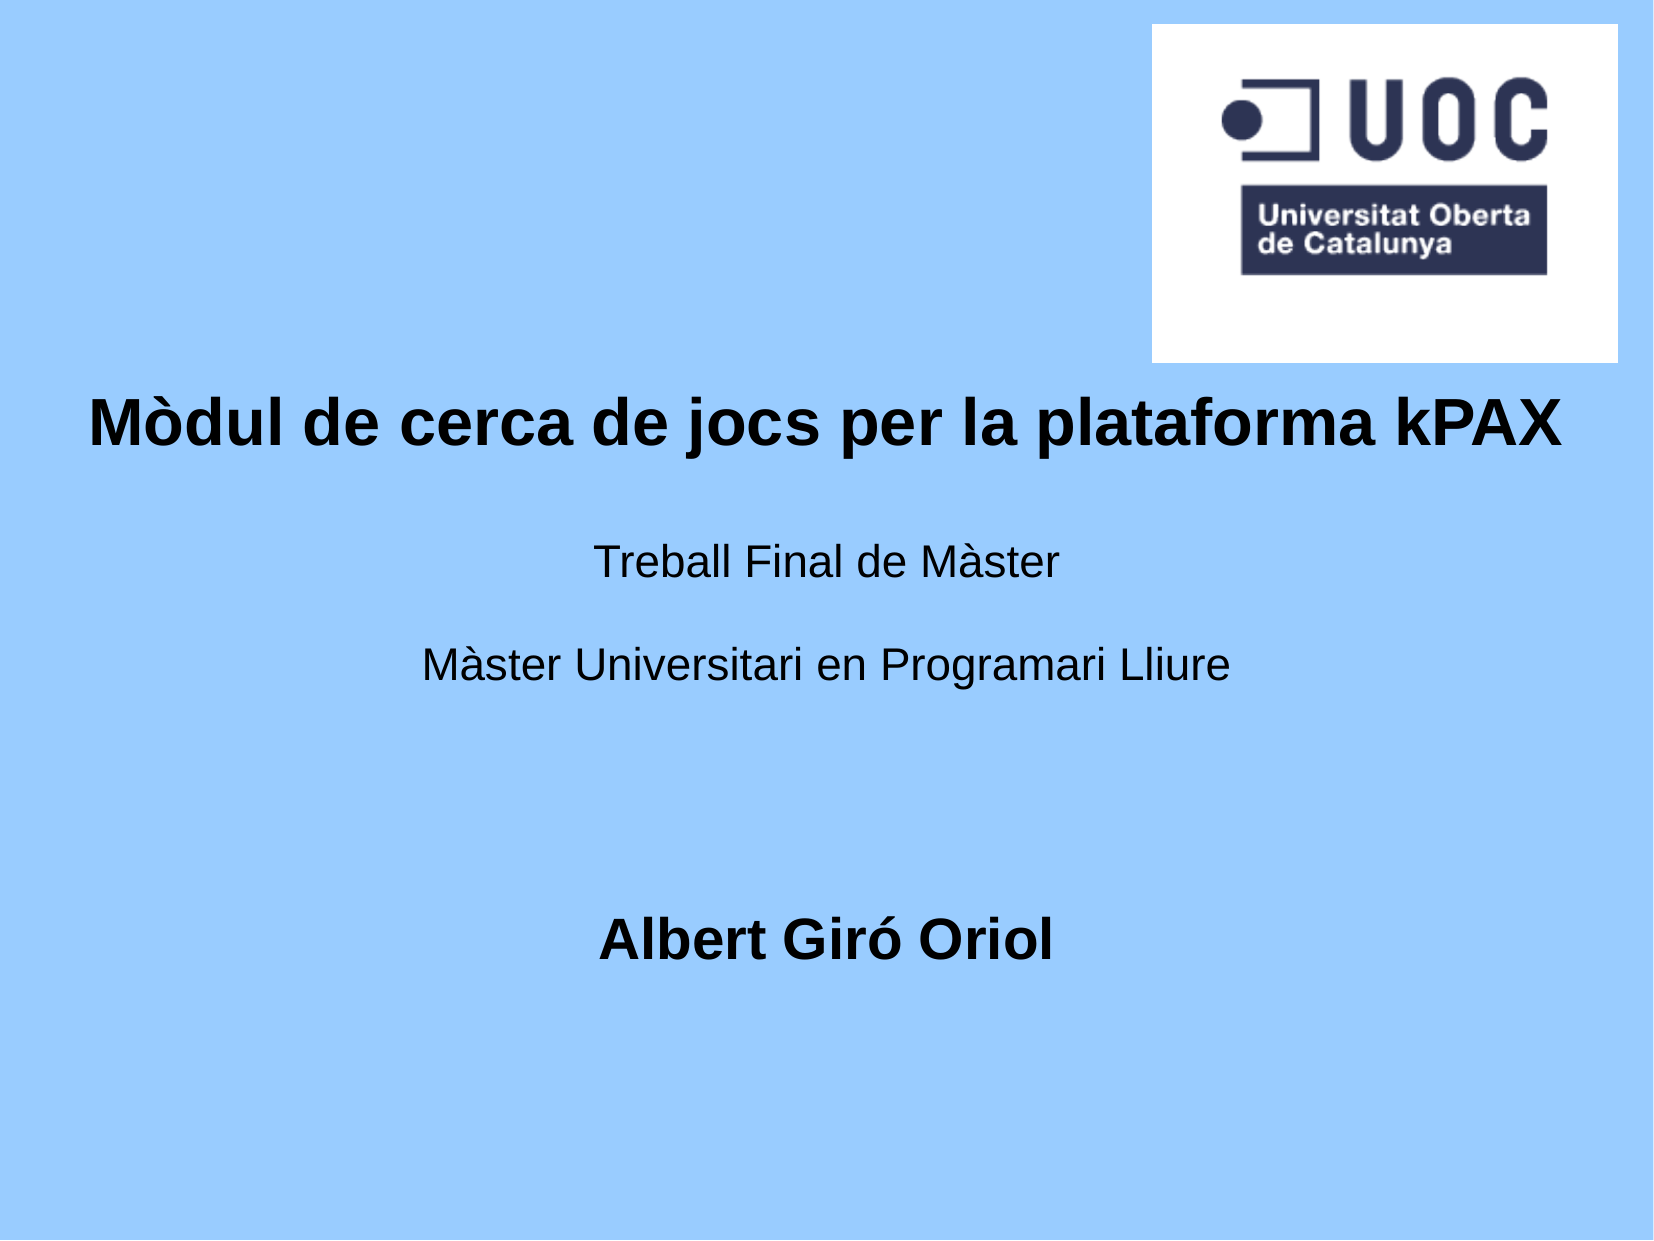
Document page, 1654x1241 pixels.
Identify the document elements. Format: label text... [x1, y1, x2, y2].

picture [1151, 23, 1619, 364]
subtitle Mòdul de cerca de jocs per la plataforma kPAX Treball Final de Màster Màster Universitari en Programari Lliure Albert Giró Oriol [82, 118, 1571, 1109]
